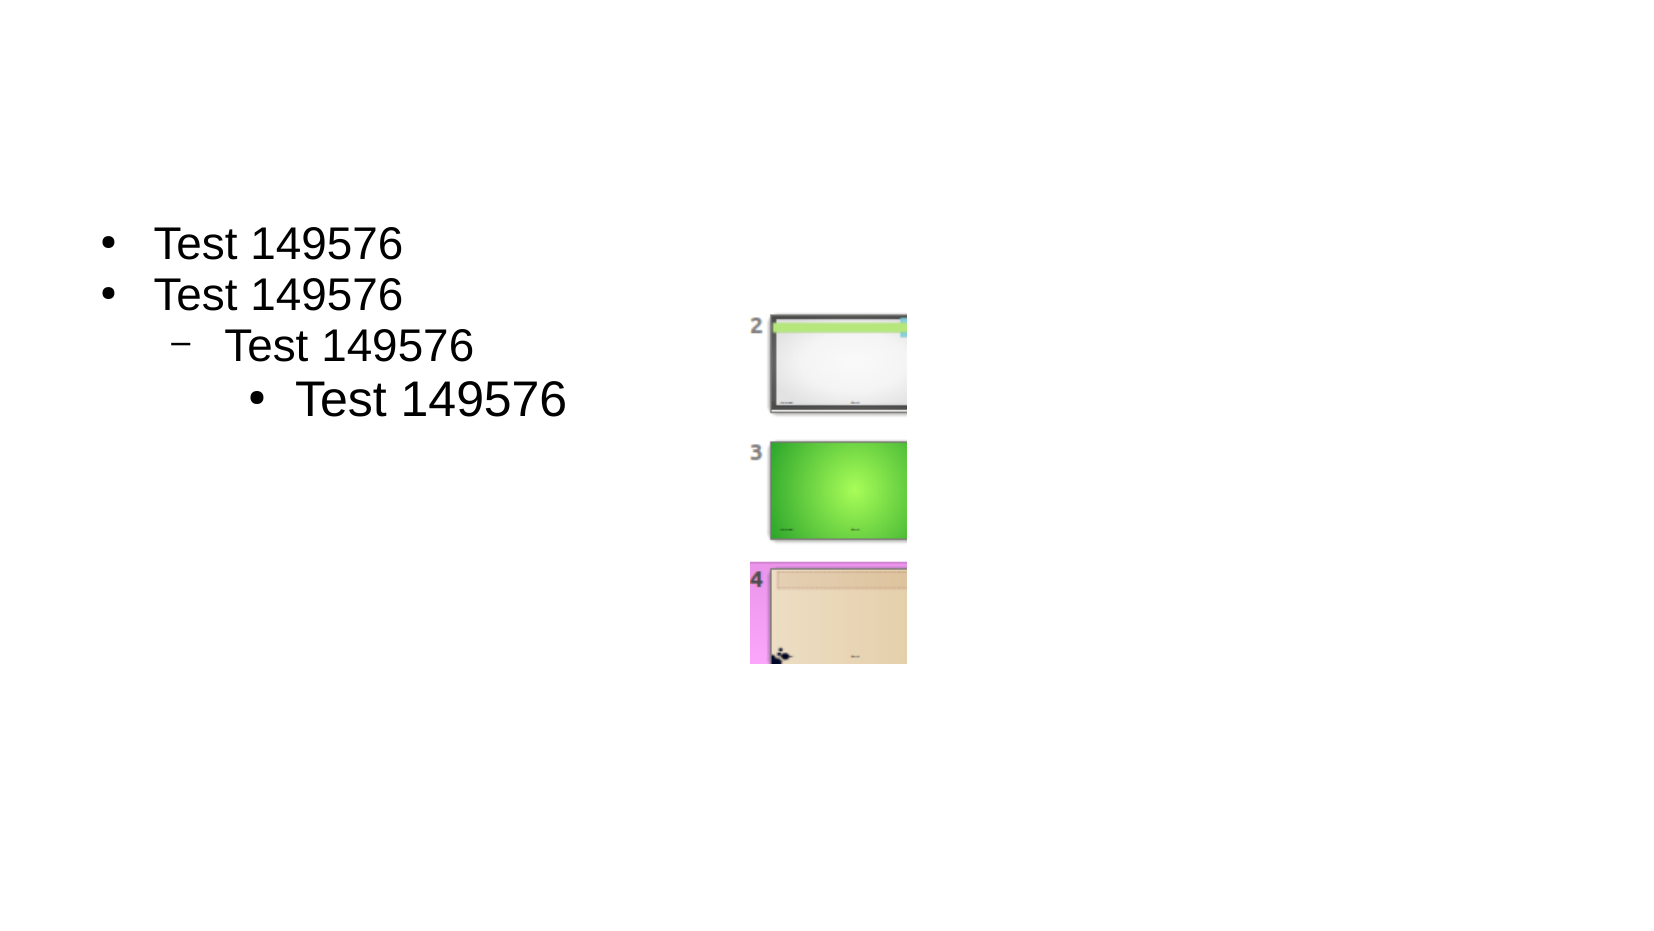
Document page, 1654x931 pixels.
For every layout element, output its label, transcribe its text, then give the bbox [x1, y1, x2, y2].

picture [750, 299, 907, 665]
list Test 149576 Test 149576 Test 149576 Test 149576 [82, 217, 1571, 758]
